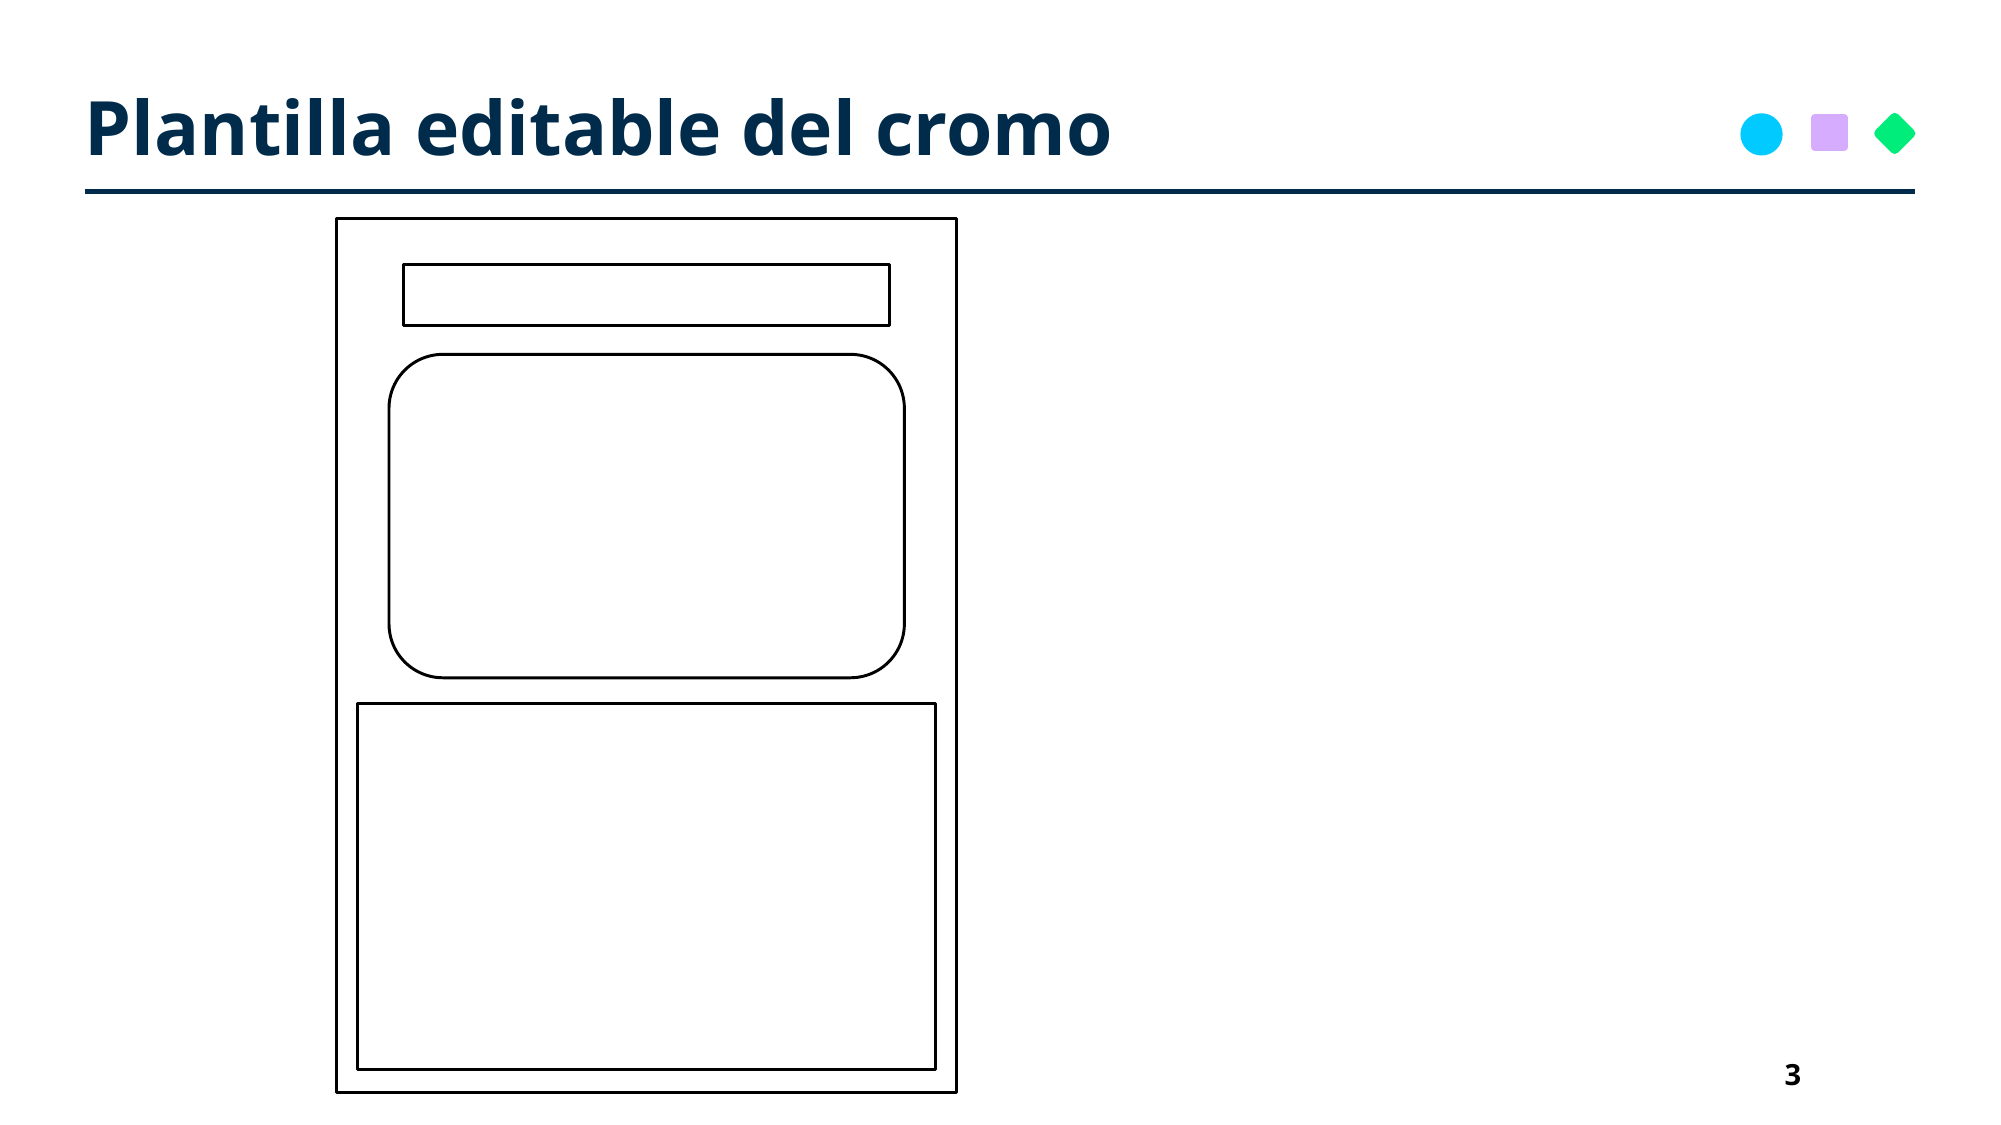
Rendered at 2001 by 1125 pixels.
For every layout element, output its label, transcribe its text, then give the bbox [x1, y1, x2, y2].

text_box [336, 218, 957, 1093]
title Plantilla editable del cromo [84, 29, 1601, 178]
